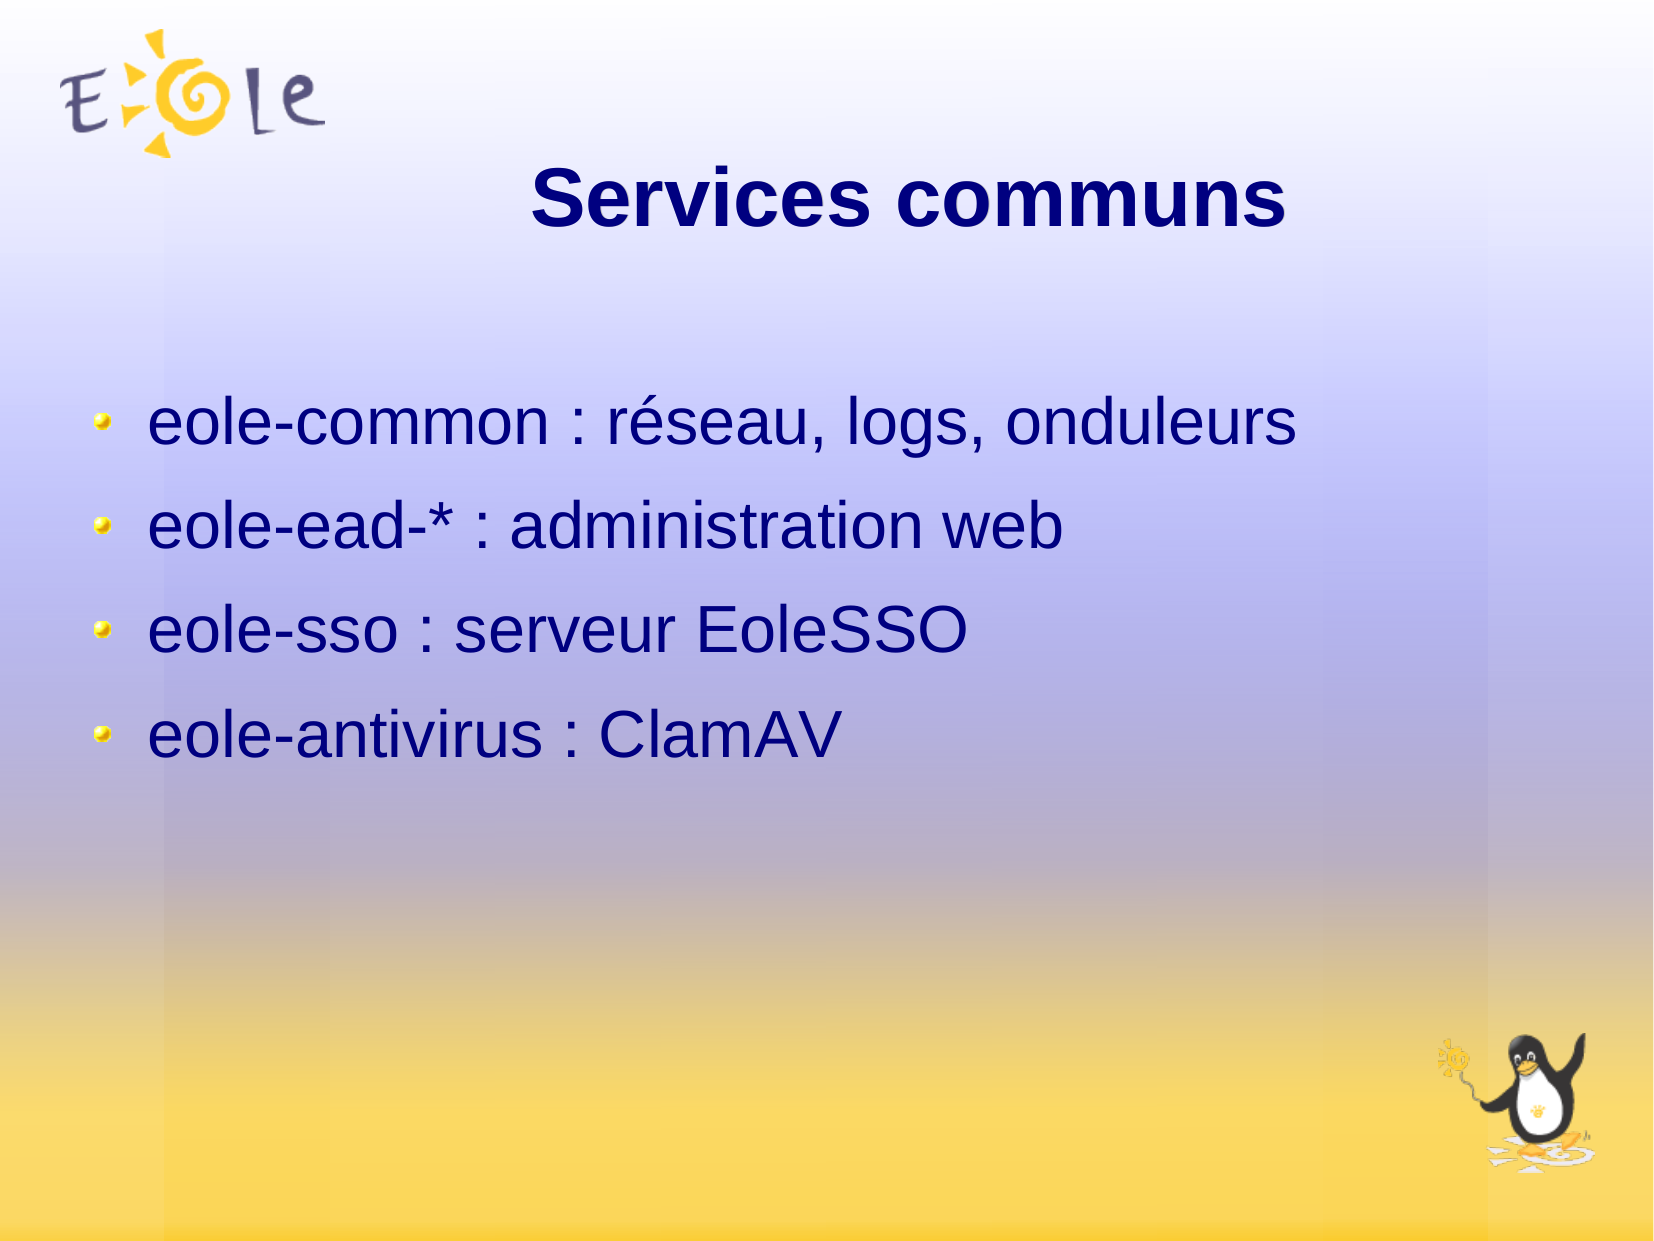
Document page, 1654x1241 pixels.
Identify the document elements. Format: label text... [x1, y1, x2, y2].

text_box Services communs [515, 143, 1168, 266]
list eole-common : réseau, logs, onduleurs eole-ead-* : administration web eole-sso : serveur EoleSSO eole-antivirus : ClamAV [76, 383, 1566, 1123]
picture [0, 0, 1654, 1241]
